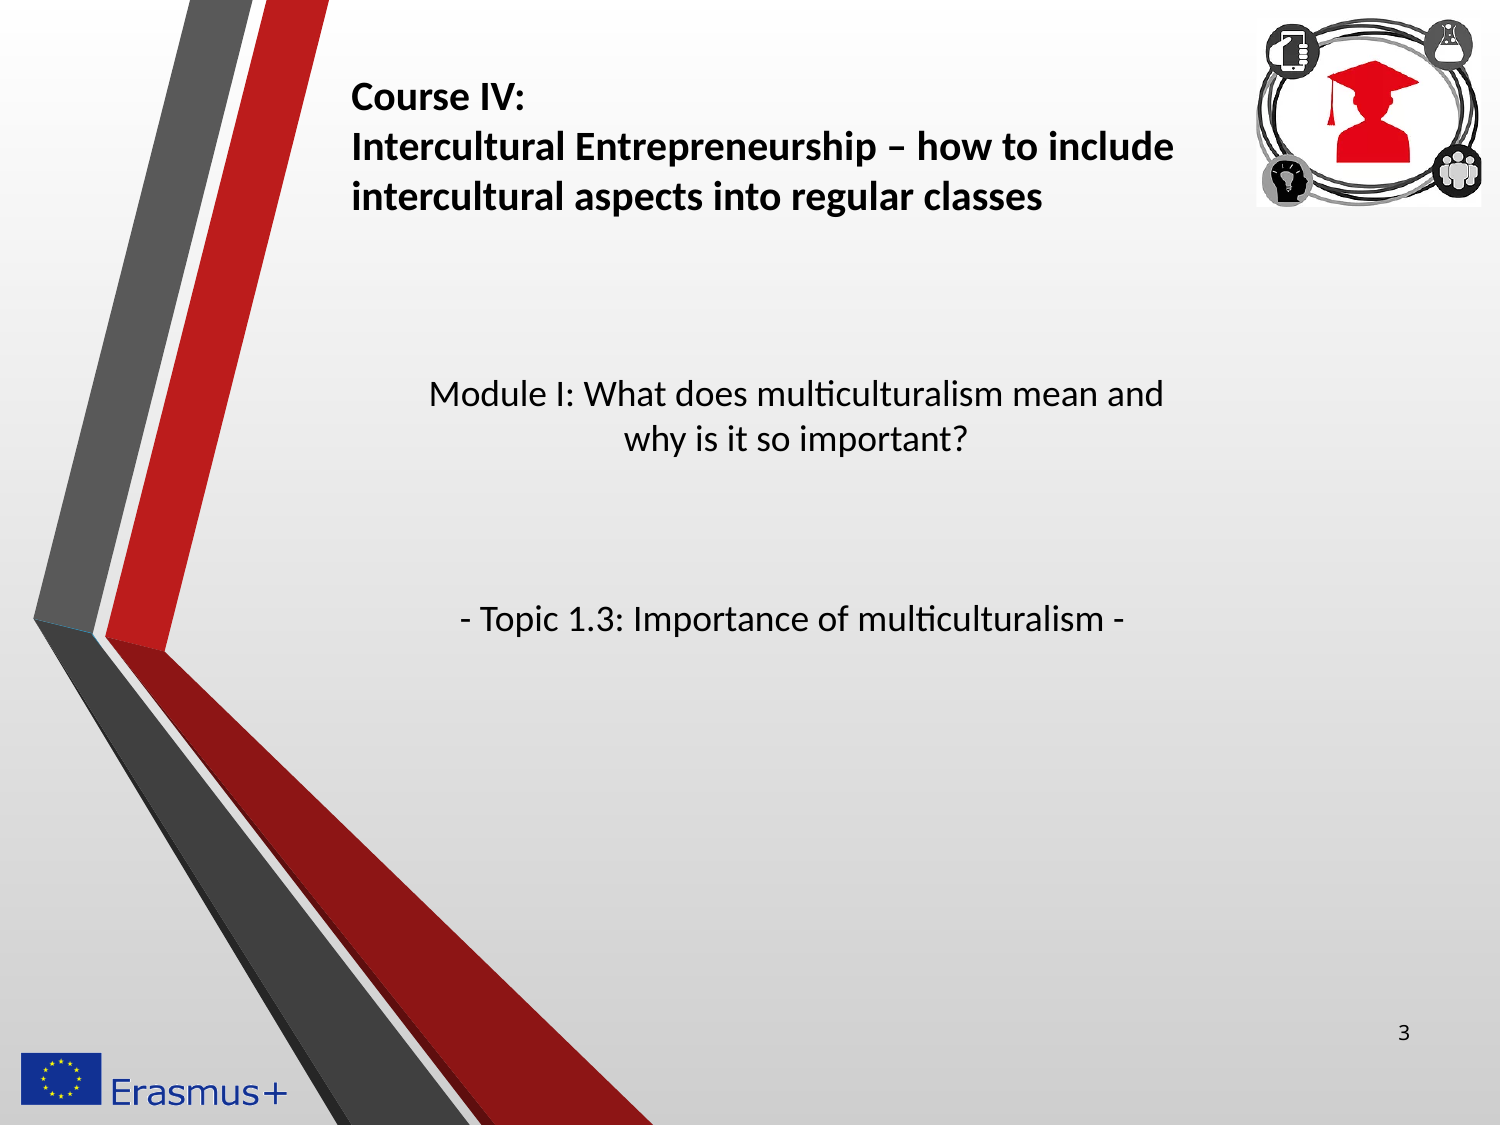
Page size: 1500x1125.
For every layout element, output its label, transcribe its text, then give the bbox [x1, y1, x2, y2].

picture [1256, 18, 1482, 207]
chart [1258, 19, 1483, 209]
slide_number <numer> [1357, 1003, 1425, 1064]
text_box Module I: What does multiculturalism mean and why is it so important? - Topic 1.3: Importance of multiculturalism - [389, 361, 1205, 647]
picture [5, 1037, 302, 1120]
text_box Course IV: Intercultural Entrepreneurship – how to include intercultural aspects into regular classes [336, 61, 1258, 227]
